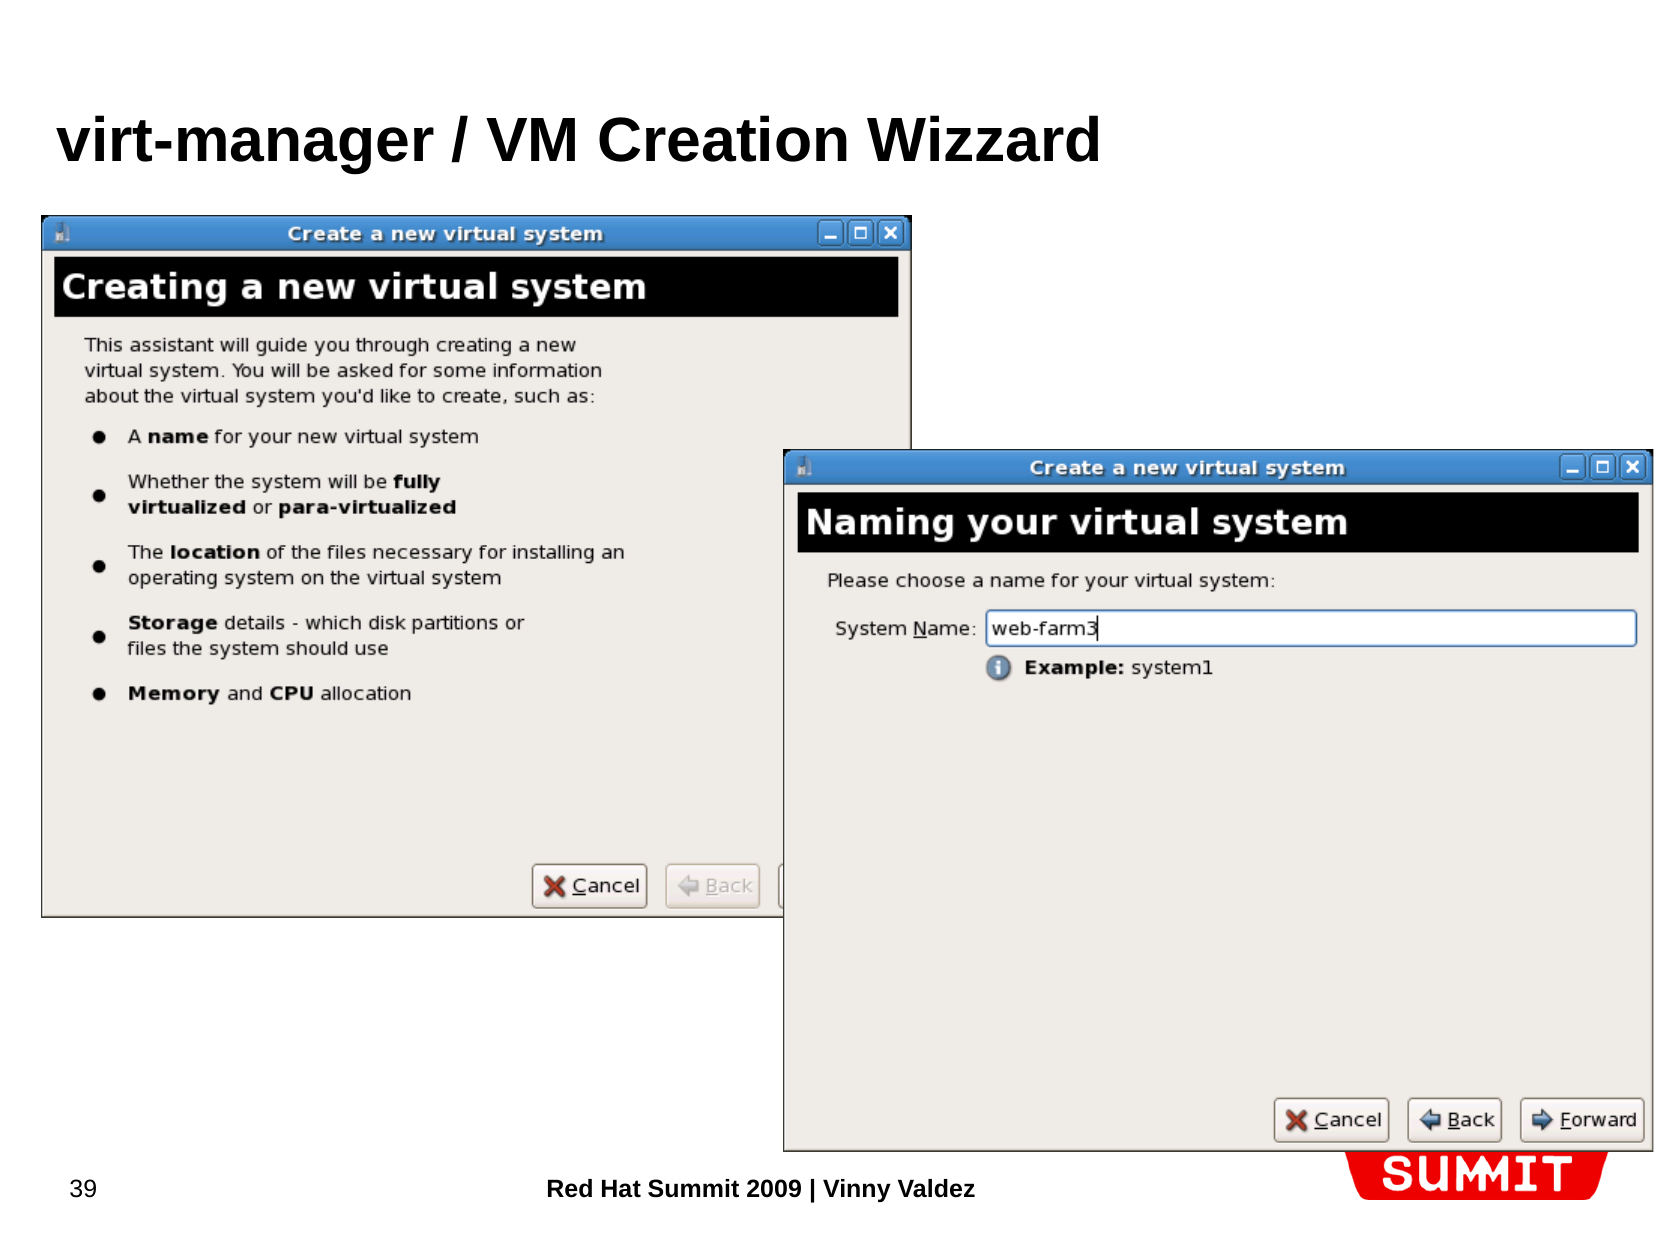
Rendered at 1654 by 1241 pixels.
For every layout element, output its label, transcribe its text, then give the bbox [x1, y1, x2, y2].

picture [41, 215, 1654, 1200]
title virt-manager / VM Creation Wizzard [56, 73, 1337, 204]
